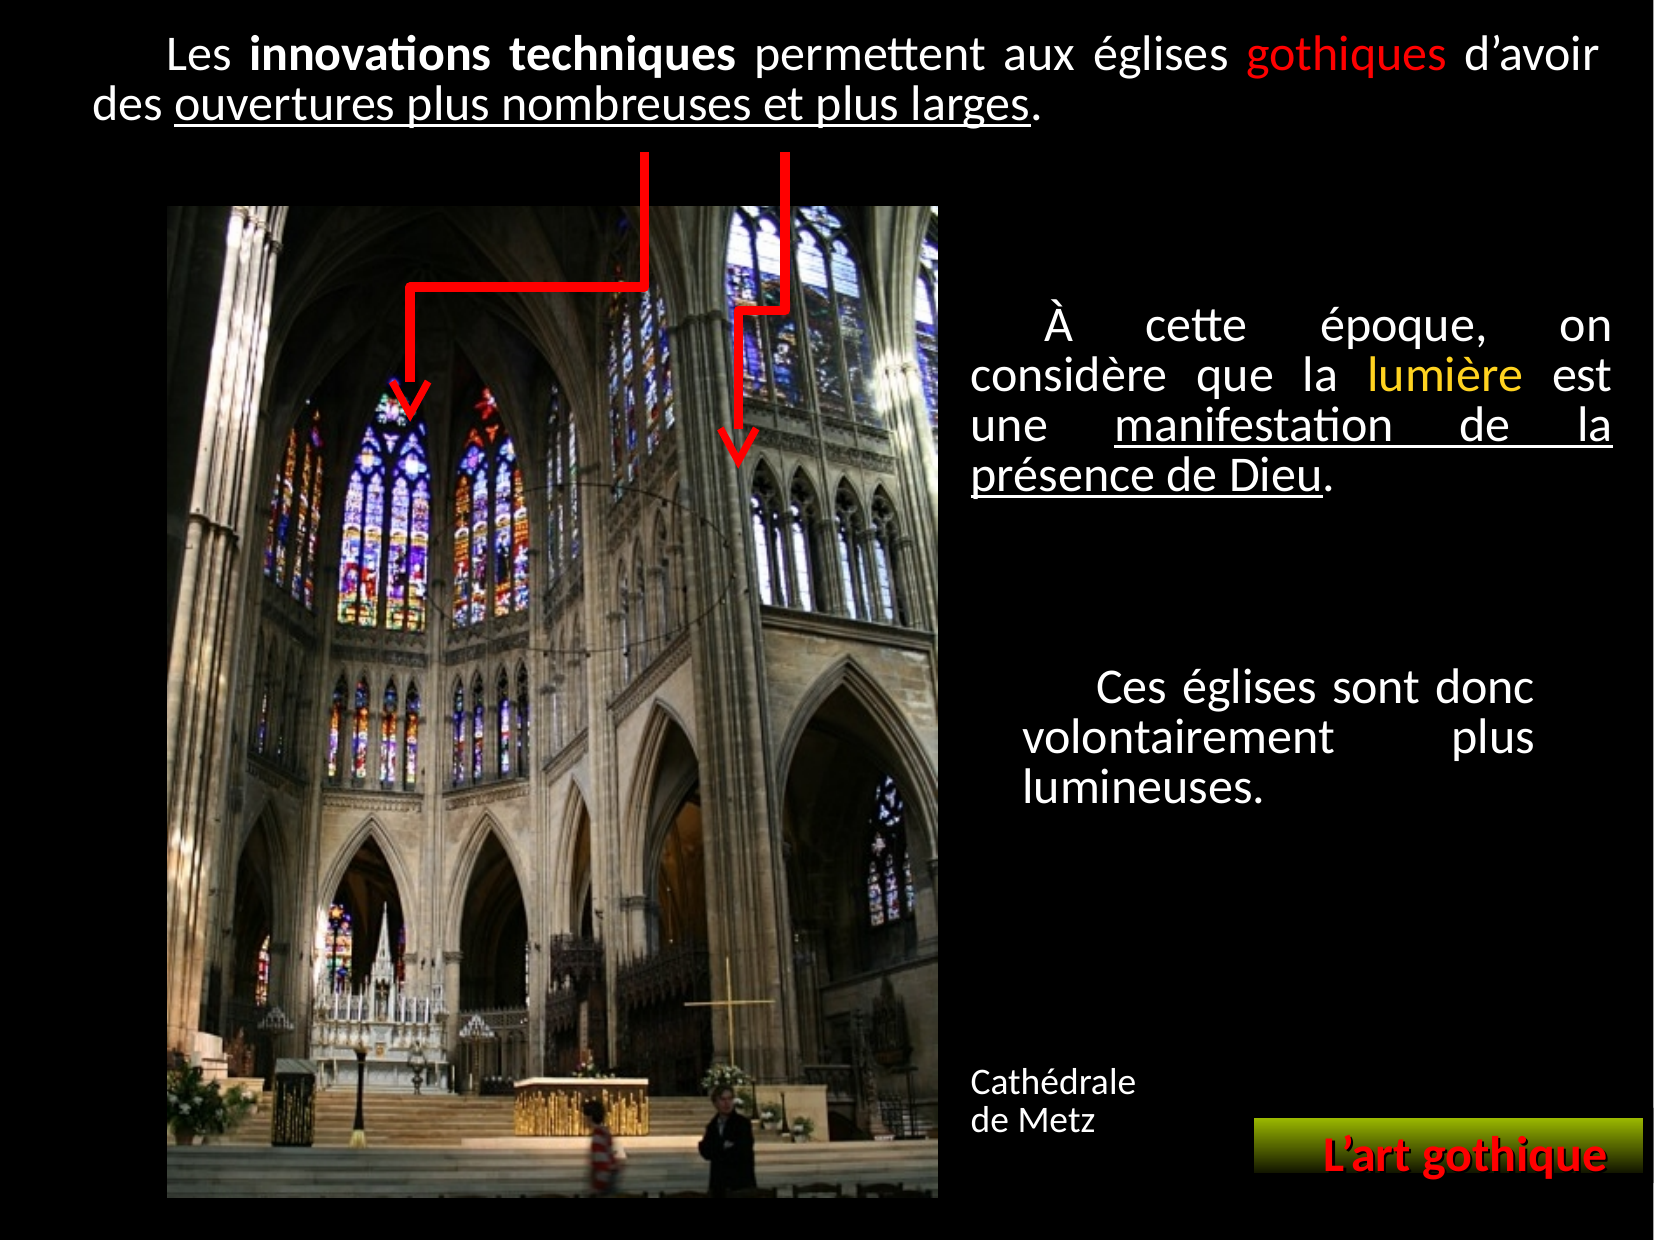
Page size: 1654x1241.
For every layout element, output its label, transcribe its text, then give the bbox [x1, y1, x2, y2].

text_box Cathédrale de Metz [955, 1059, 1189, 1177]
picture [167, 206, 938, 1198]
text_box Les innovations techniques permettent aux églises gothiques d’avoir des ouvertures plus nombreuses et plus larges. [77, 25, 1615, 176]
text_box L’art gothique [1248, 1111, 1649, 1179]
text_box À cette époque, on considère que la lumière est une manifestation de la présence de Dieu. [955, 296, 1628, 581]
text_box Ces églises sont donc volontairement plus lumineuses. [1007, 658, 1551, 876]
